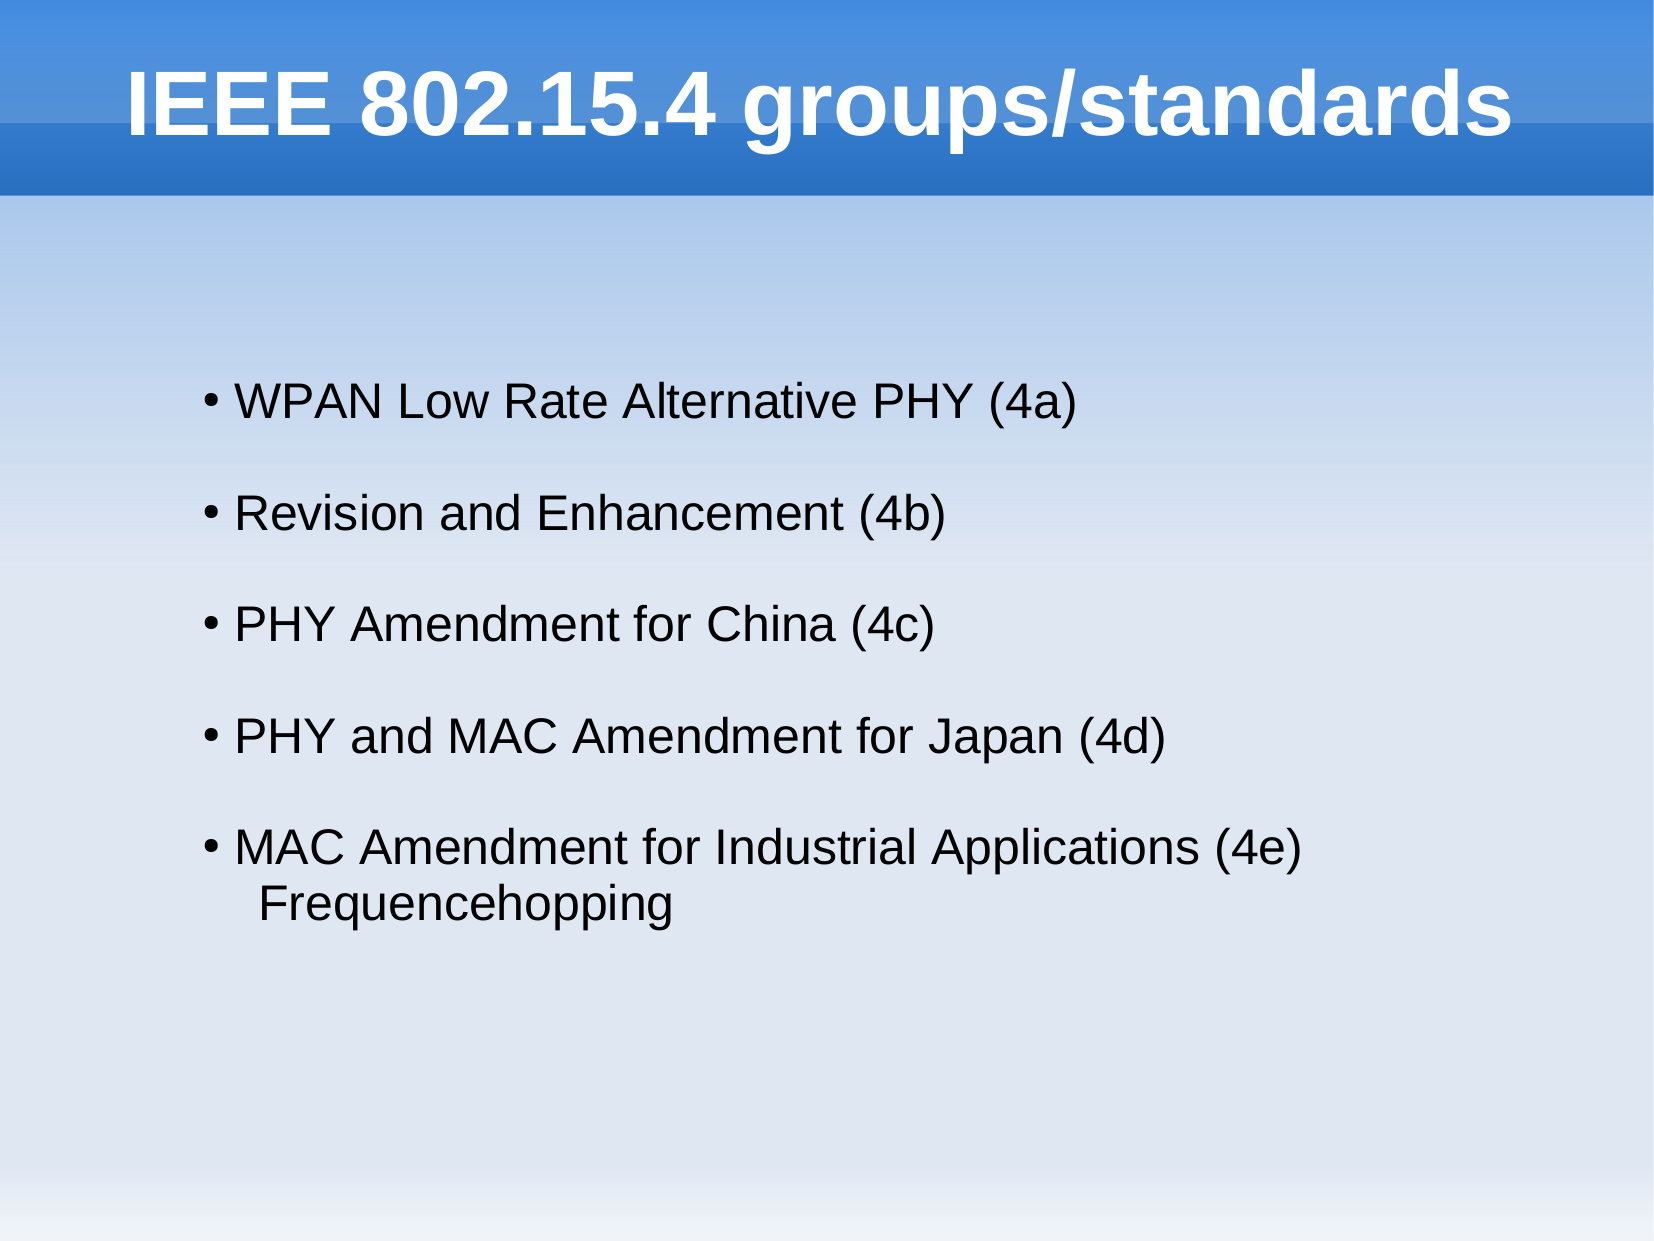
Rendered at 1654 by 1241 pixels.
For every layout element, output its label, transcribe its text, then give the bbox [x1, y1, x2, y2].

picture [0, 0, 1654, 1241]
text_box WPAN Low Rate Alternative PHY (4a) Revision and Enhancement (4b) PHY Amendment for China (4c) PHY and MAC Amendment for Japan (4d) MAC Amendment for Industrial Applications (4e) Frequencehopping [187, 310, 1463, 1051]
subtitle [75, 337, 1564, 1156]
title IEEE 802.15.4 groups/standards [76, 0, 1565, 208]
